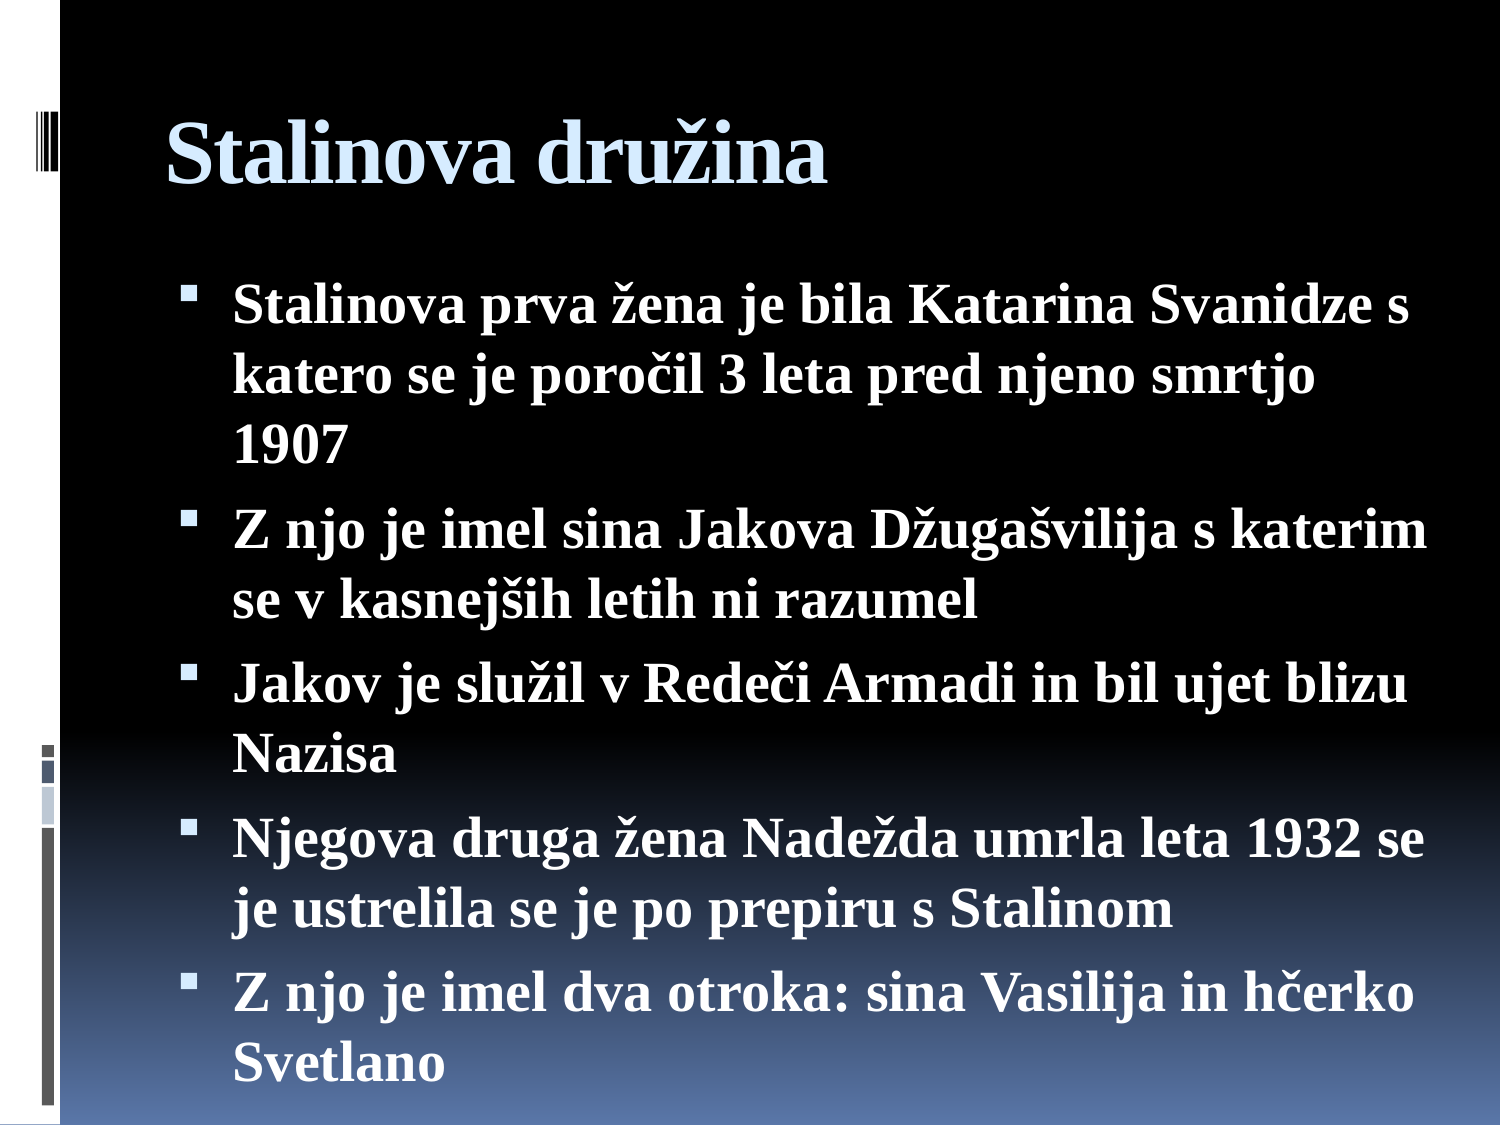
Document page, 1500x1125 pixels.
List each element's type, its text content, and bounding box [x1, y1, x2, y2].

list Stalinova prva žena je bila Katarina Svanidze s katero se je poročil 3 leta pred njeno smrtjo 1907 Z njo je imel sina Jakova Džugašvilija s katerim se v kasnejših letih ni razumel Jakov je služil v Redeči Armadi in bil ujet blizu Nazisa Njegova druga žena Nadežda umrla leta 1932 se je ustrelila se je po prepiru s Stalinom Z njo je imel dva otroka: sina Vasilija in hčerko Svetlano [150, 257, 1454, 1055]
title Stalinova družina [150, 84, 1425, 235]
